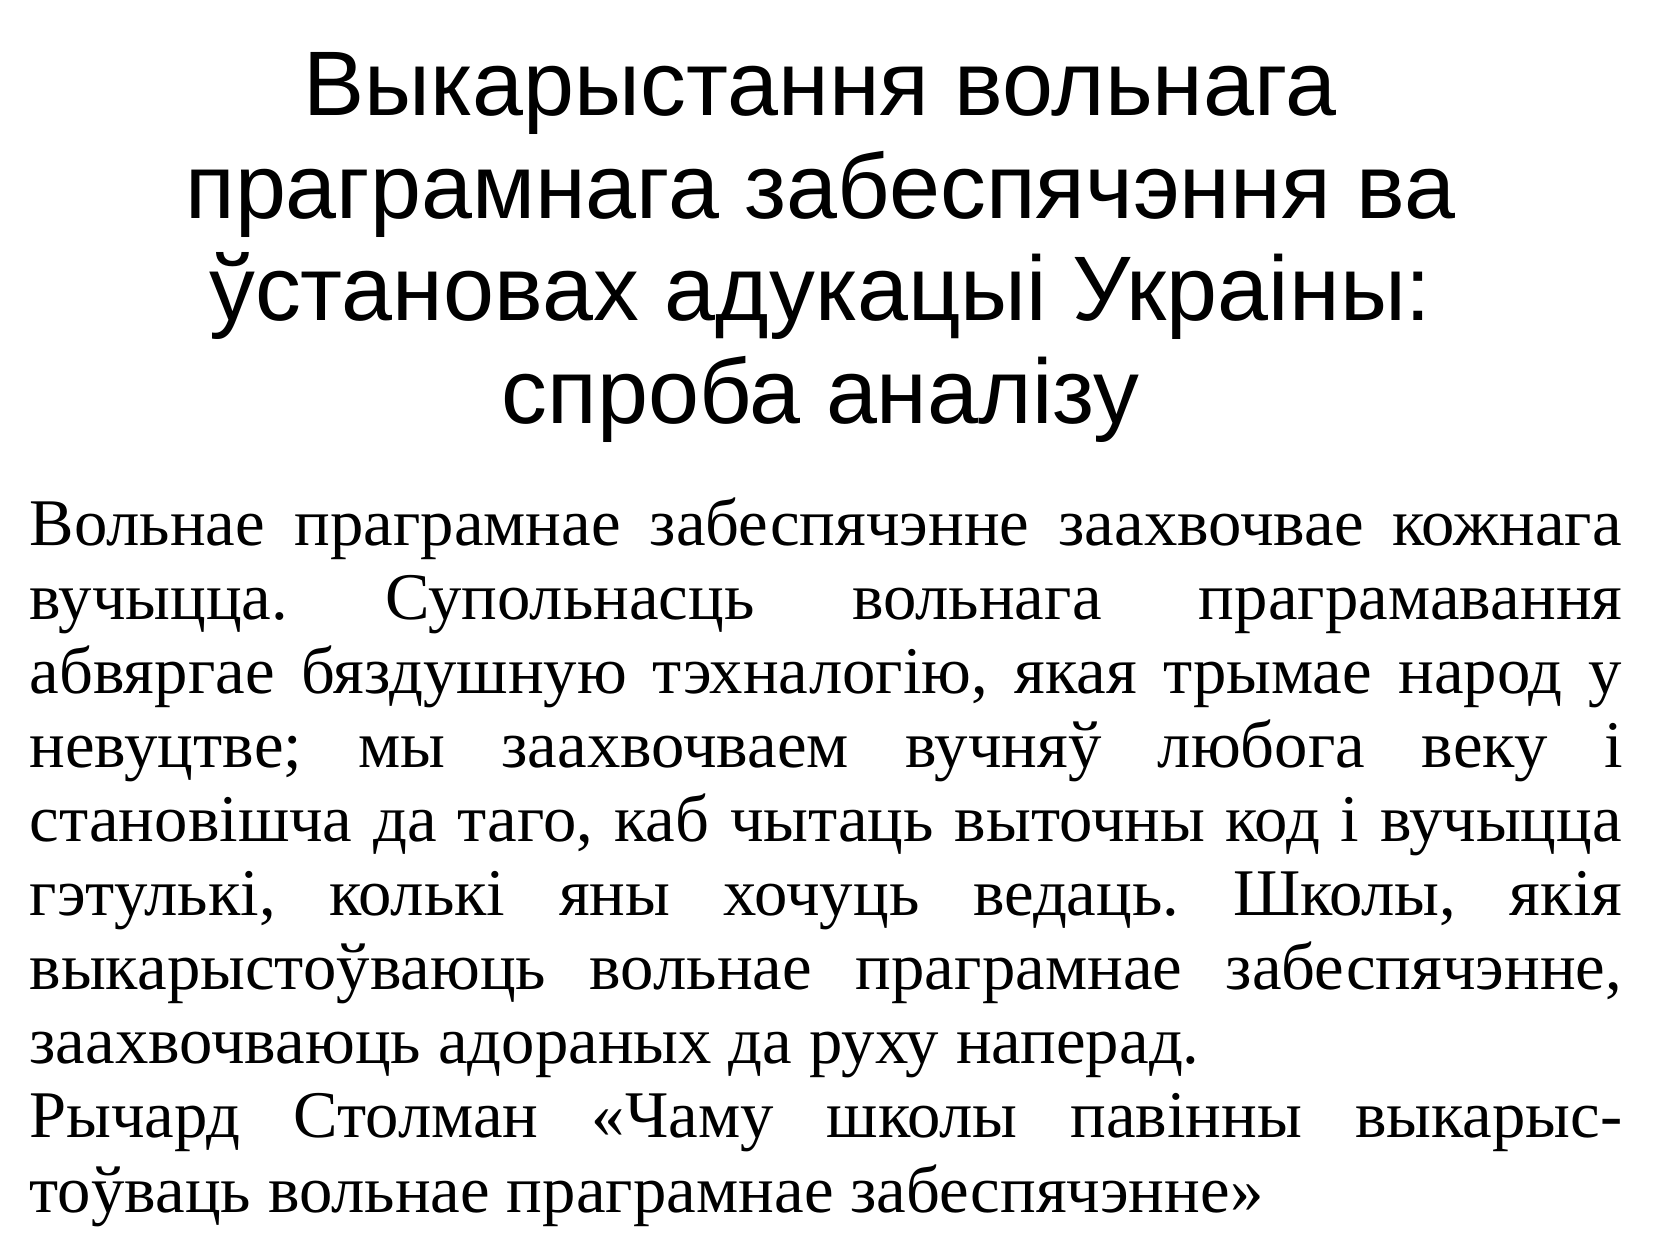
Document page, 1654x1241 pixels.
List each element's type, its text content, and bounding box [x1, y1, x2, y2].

subtitle Вольнае праграмнае забеспячэнне заахвочвае кожнага вучыцца. Супольнасць вольнага праграмавання абвяргае бяздушную тэхналогію, якая трымае народ у невуцтве; мы заахвочваем вучняў любога веку і становішча да таго, каб чытаць выточны код і вучыцца гэтулькі, колькі яны хочуць ведаць. Школы, якія выкарыстоўваюць вольнае праграмнае забеспячэнне, заахвочваюць адораных да руху наперад. Рычард Столман «Чаму школы павінны выкарыс-тоўваць вольнае праграмнае забеспячэнне» [29, 472, 1625, 1241]
title Выкарыстання вольнага праграмнага забеспячэння ва ўстановах адукацыі Украіны: спроба аналізу [76, 32, 1565, 443]
